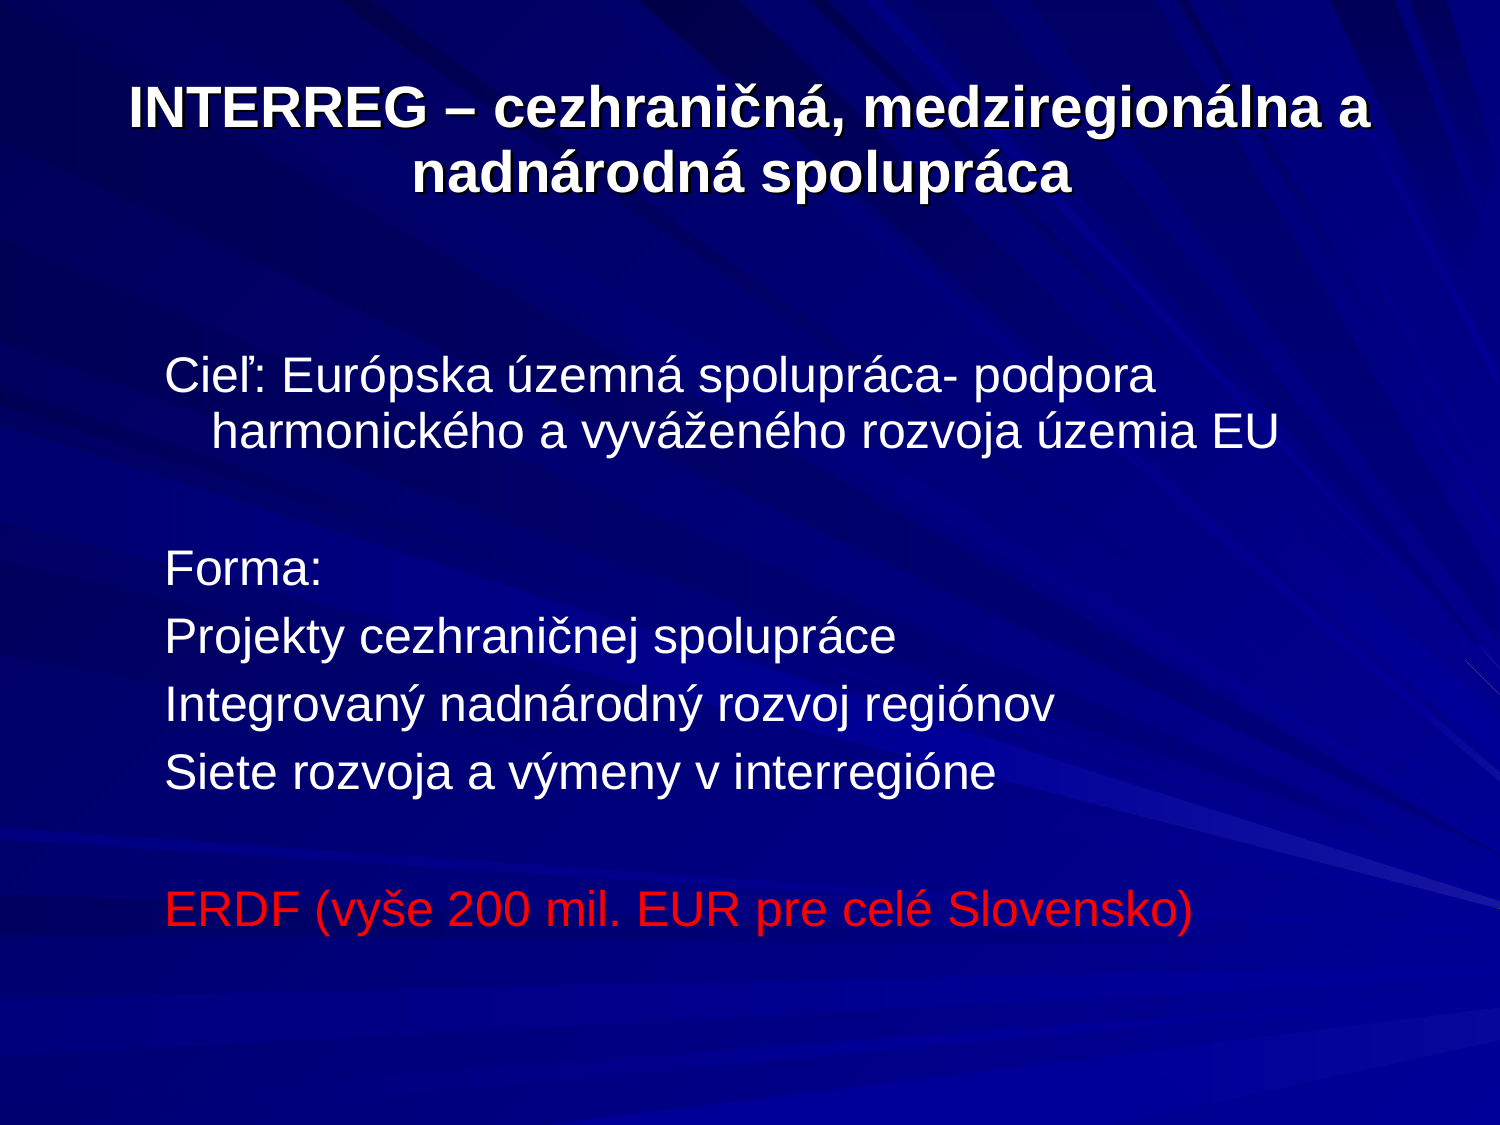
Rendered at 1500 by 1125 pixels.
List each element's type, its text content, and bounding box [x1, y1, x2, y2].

list Cieľ: Európska územná spolupráca- podpora harmonického a vyváženého rozvoja územia EU Forma: Projekty cezhraničnej spolupráce Integrovaný nadnárodný rozvoj regiónov Siete rozvoja a výmeny v interregióne ERDF (vyše 200 mil. EUR pre celé Slovensko) [75, 262, 1426, 1060]
title INTERREG – cezhraničná, medziregionálna a nadnárodná spolupráca [75, 45, 1426, 234]
